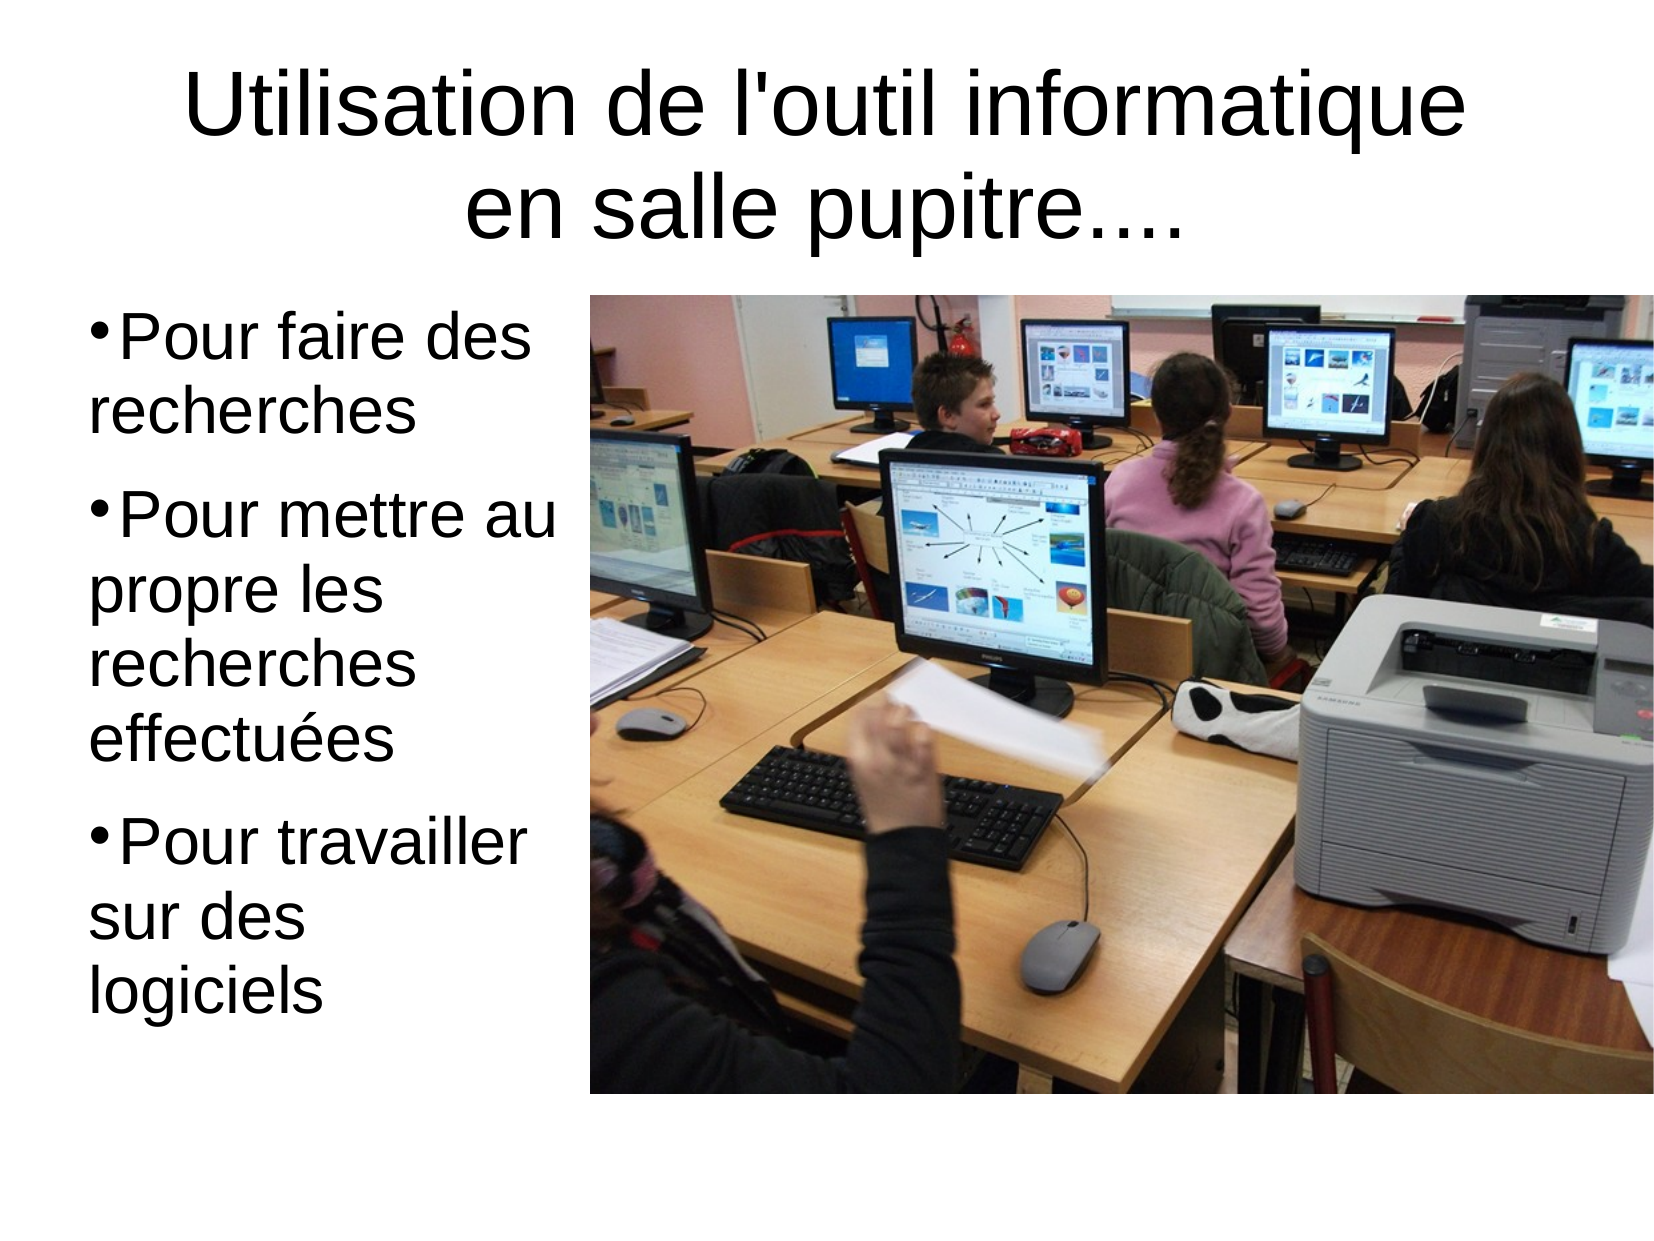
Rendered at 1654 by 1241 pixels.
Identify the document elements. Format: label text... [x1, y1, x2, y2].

picture [590, 295, 1654, 1094]
list Pour faire des recherches Pour mettre au propre les recherches effectuées Pour travailler sur des logiciels [88, 295, 561, 1102]
title Utilisation de l'outil informatique en salle pupitre.... [82, 50, 1571, 256]
